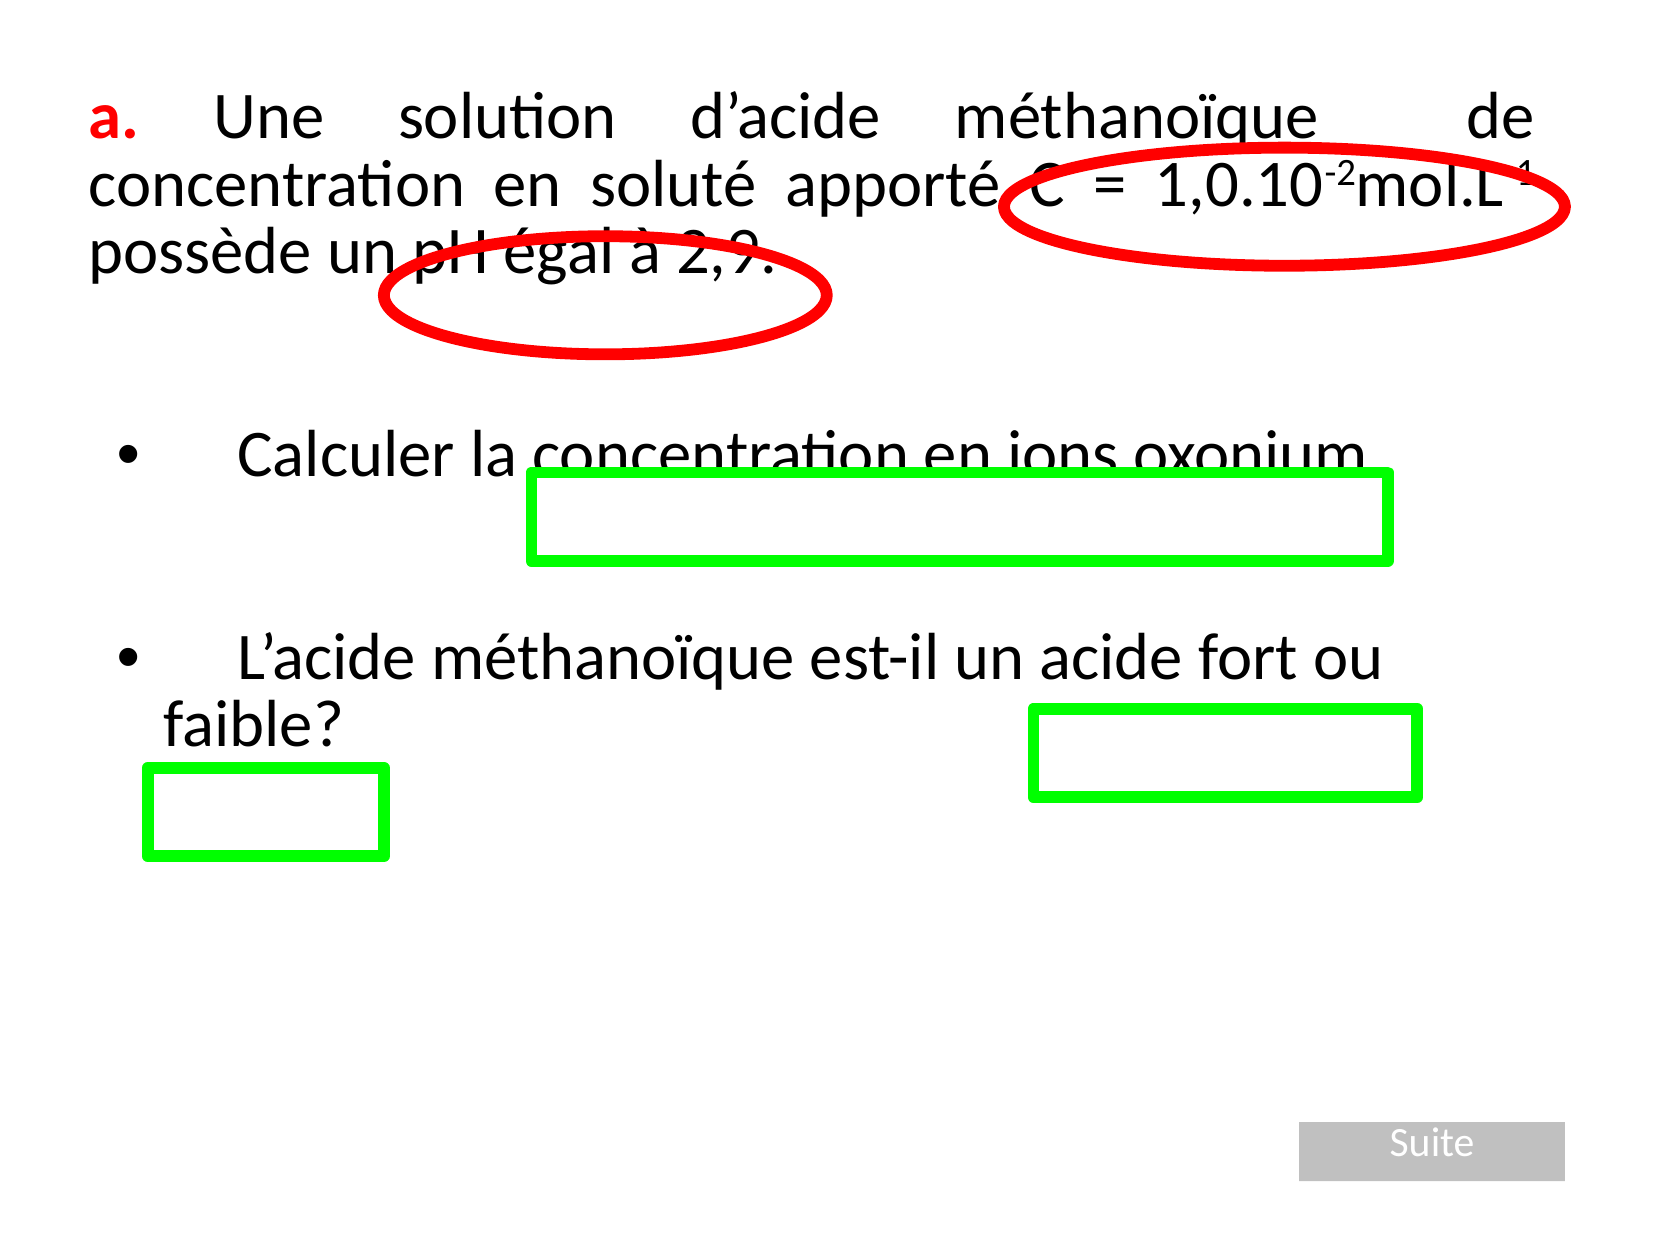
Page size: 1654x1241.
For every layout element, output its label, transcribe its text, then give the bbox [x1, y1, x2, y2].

list a. Une solution d’acide méthanoïque de concentration en soluté apporté C = 1,0.10-2mol.L-1 possède un pH égal à 2,9. • Calculer la concentration en ions oxonium. • L’acide méthanoïque est-il un acide fort ou faible? [88, 88, 1536, 893]
list Suite [1299, 1122, 1565, 1182]
list a. Une solution d’acide méthanoïque de concentration en soluté apporté C = 1,0.10-2mol.L-1 possède un pH égal à 2,9. • Calculer la concentration en ions oxonium. • L’acide méthanoïque est-il un acide fort ou faible? [1011, 154, 1536, 259]
